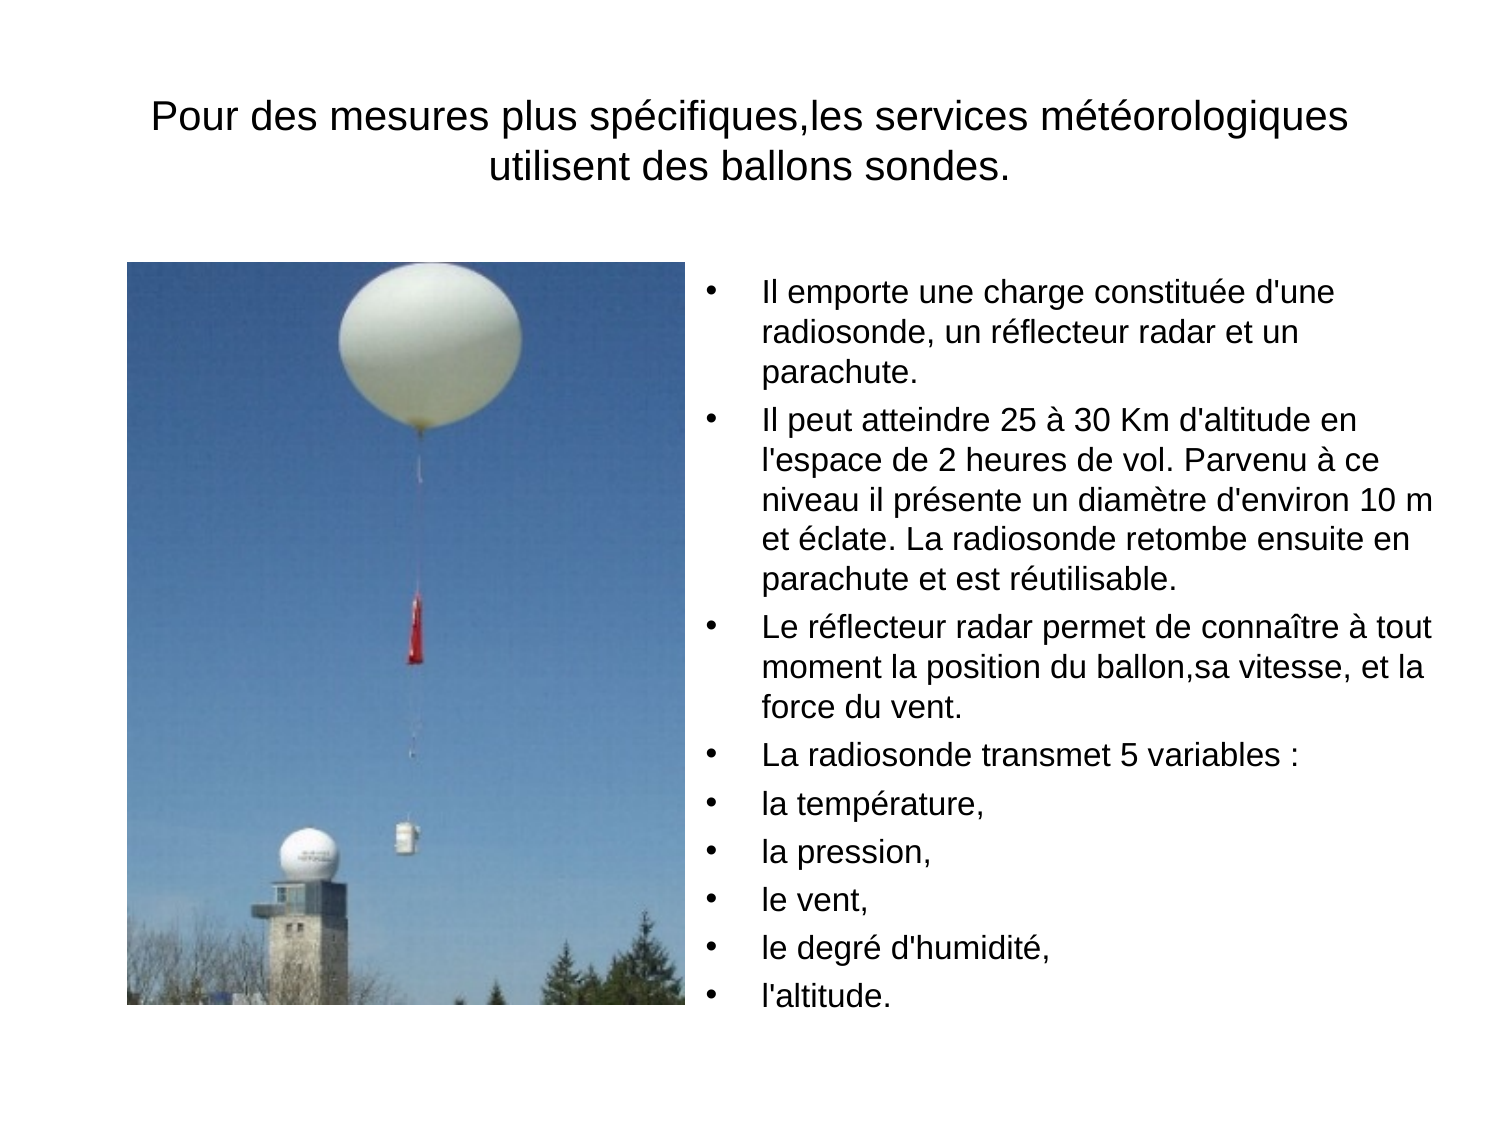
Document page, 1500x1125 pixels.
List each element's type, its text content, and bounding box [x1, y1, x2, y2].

picture [127, 262, 685, 1005]
list Il emporte une charge constituée d'une radiosonde, un réflecteur radar et un parachute. Il peut atteindre 25 à 30 Km d'altitude en l'espace de 2 heures de vol. Parvenu à ce niveau il présente un diamètre d'environ 10 m et éclate. La radiosonde retombe ensuite en parachute et est réutilisable. Le réflecteur radar permet de connaître à tout moment la position du ballon,sa vitesse, et la force du vent. La radiosonde transmet 5 variables : la température, la pression, le vent, le degré d'humidité, l'altitude. [690, 262, 1459, 1072]
title Pour des mesures plus spécifiques,les services météorologiques utilisent des ballons sondes. [75, 45, 1426, 233]
